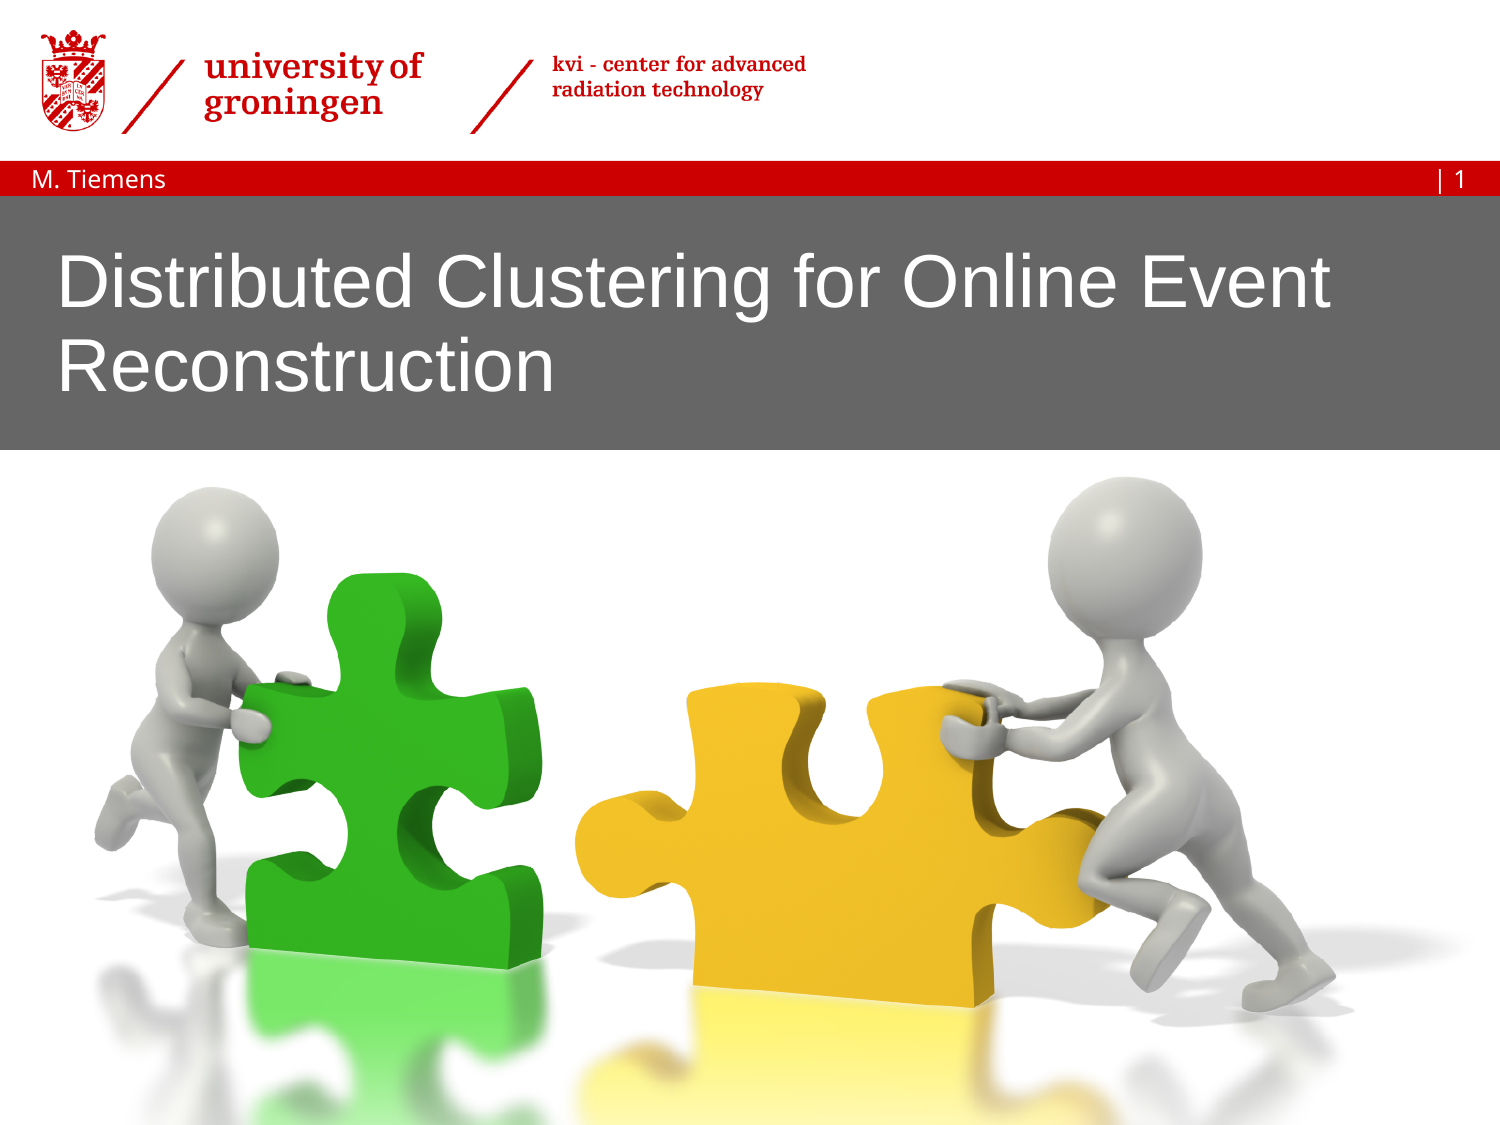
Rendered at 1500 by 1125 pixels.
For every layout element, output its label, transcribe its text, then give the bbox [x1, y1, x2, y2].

text_box [0, 0, 1500, 196]
text_box Distributed Clustering for Online Event Reconstruction [0, 196, 1500, 450]
picture [4, 406, 1500, 1125]
text_box M. Tiemens [16, 155, 228, 196]
picture [41, 30, 806, 134]
text_box | <number> [1316, 155, 1483, 196]
